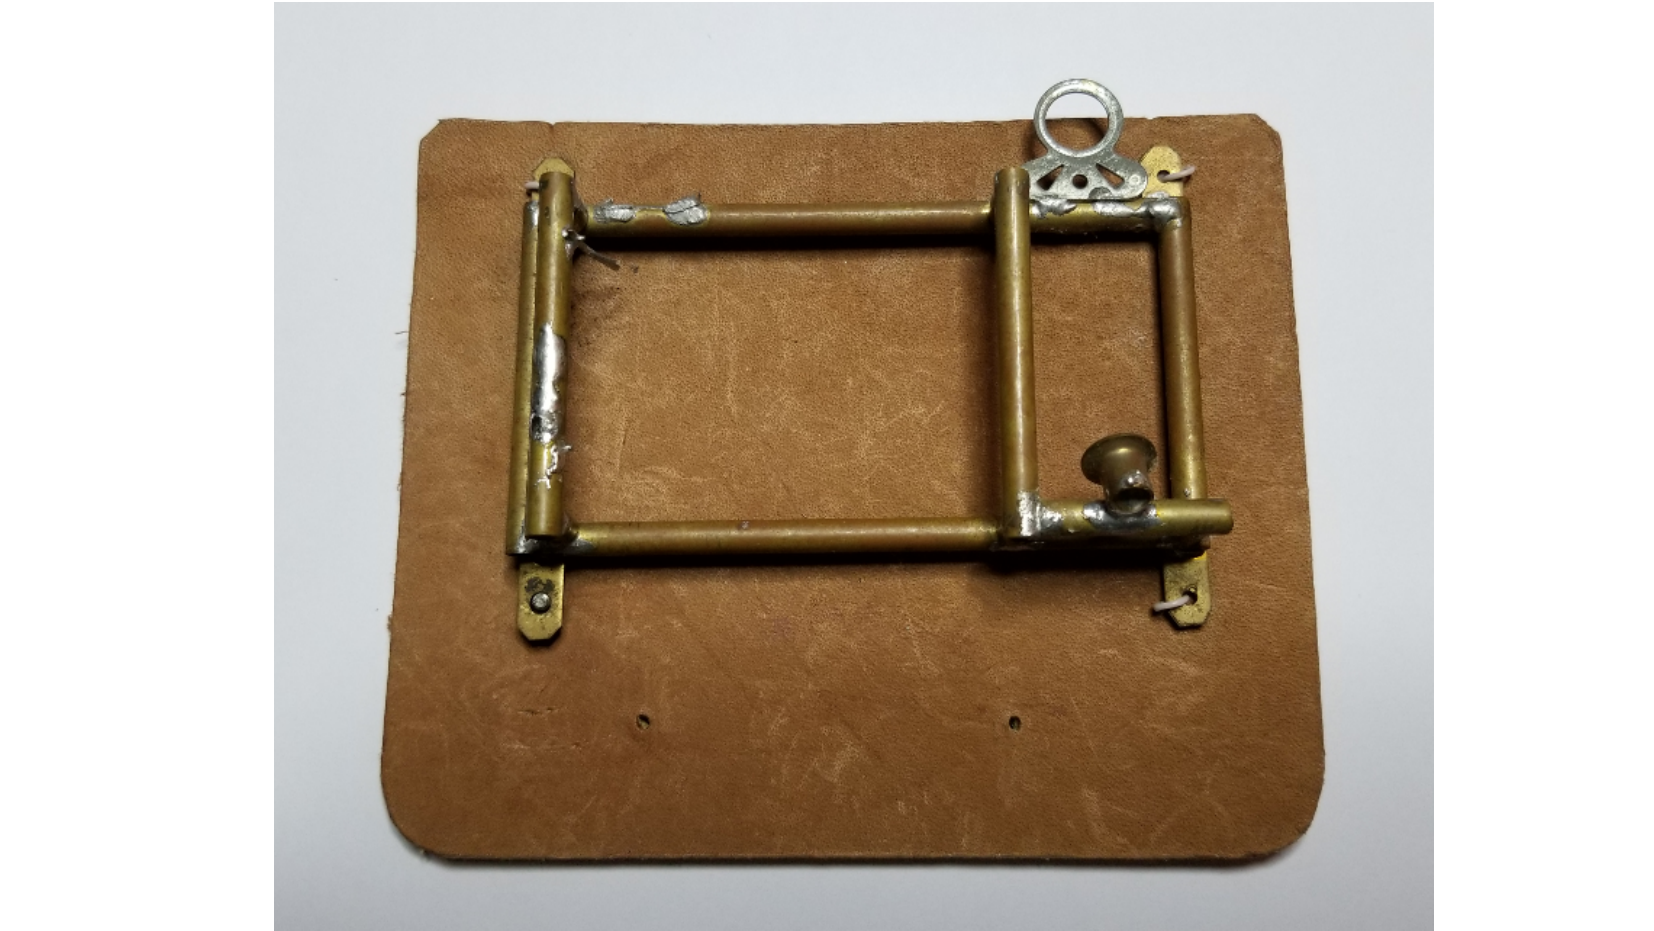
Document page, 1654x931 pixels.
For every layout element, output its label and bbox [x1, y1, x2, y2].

picture [274, 2, 1434, 931]
